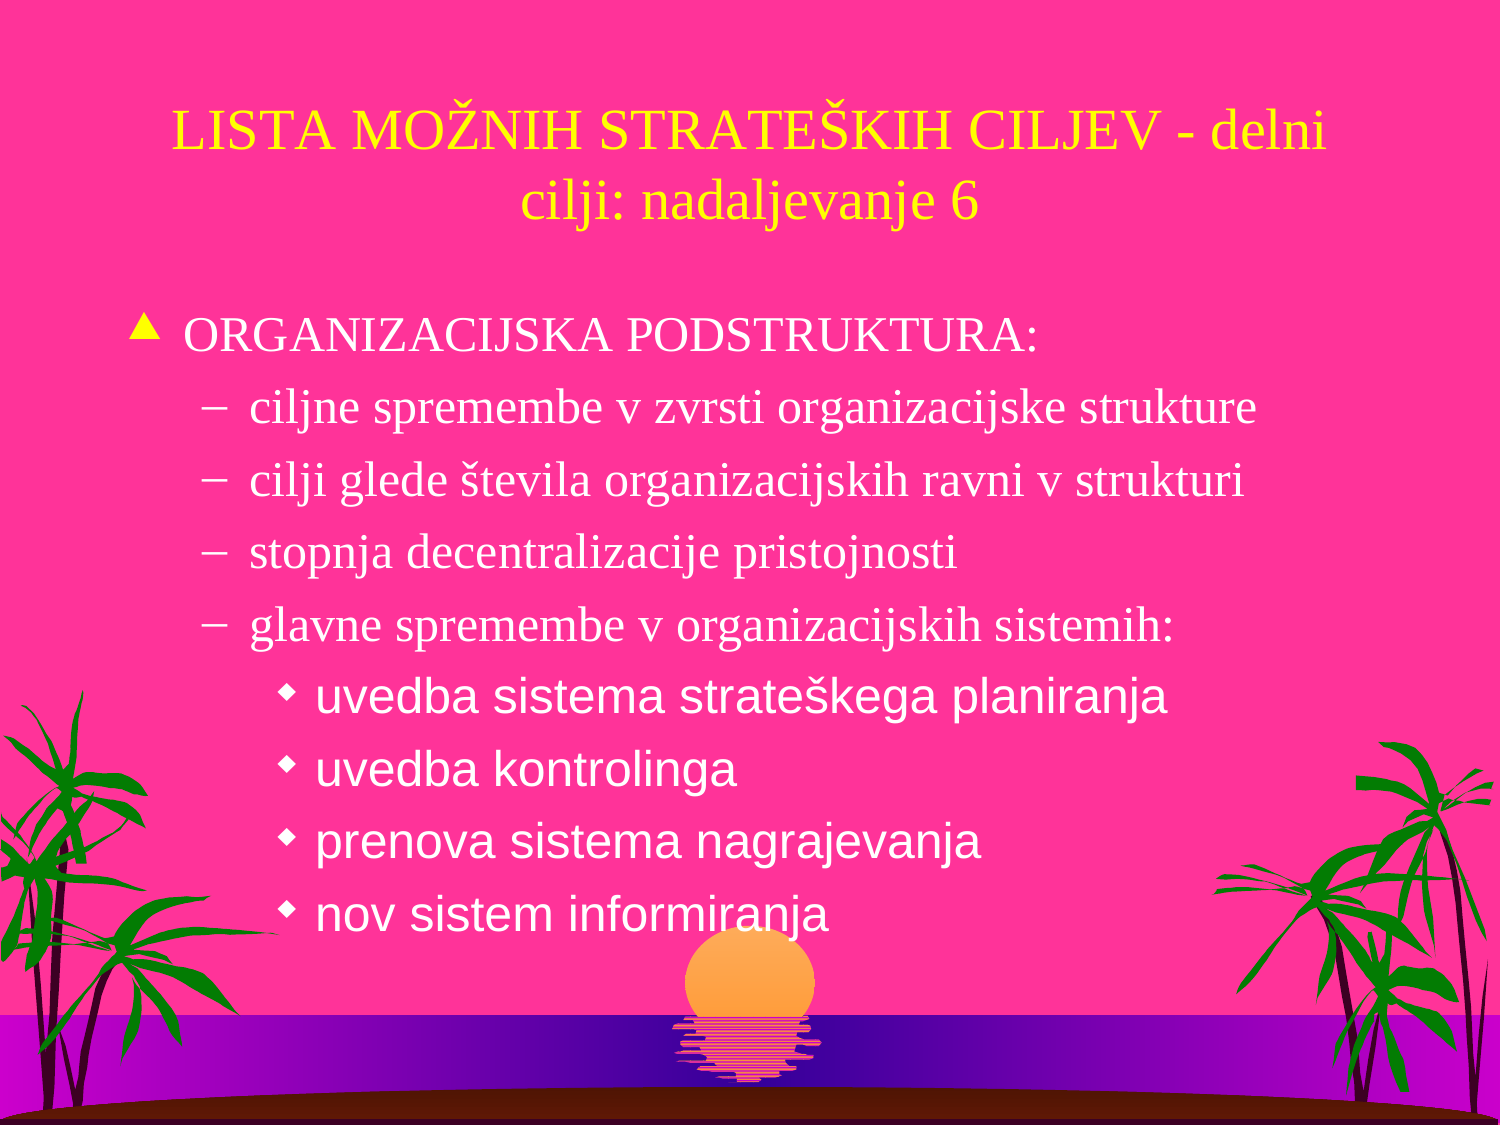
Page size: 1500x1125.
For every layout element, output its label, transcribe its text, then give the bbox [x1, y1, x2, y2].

list ORGANIZACIJSKA PODSTRUKTURA: ciljne spremembe v zvrsti organizacijske strukture cilji glede števila organizacijskih ravni v strukturi stopnja decentralizacije pristojnosti glavne spremembe v organizacijskih sistemih: uvedba sistema strateškega planiranja uvedba kontrolinga prenova sistema nagrajevanja nov sistem informiranja [112, 293, 1388, 966]
picture [672, 1015, 822, 1083]
title LISTA MOŽNIH STRATEŠKIH CILJEV - delni cilji: nadaljevanje 6 [112, 65, 1388, 257]
